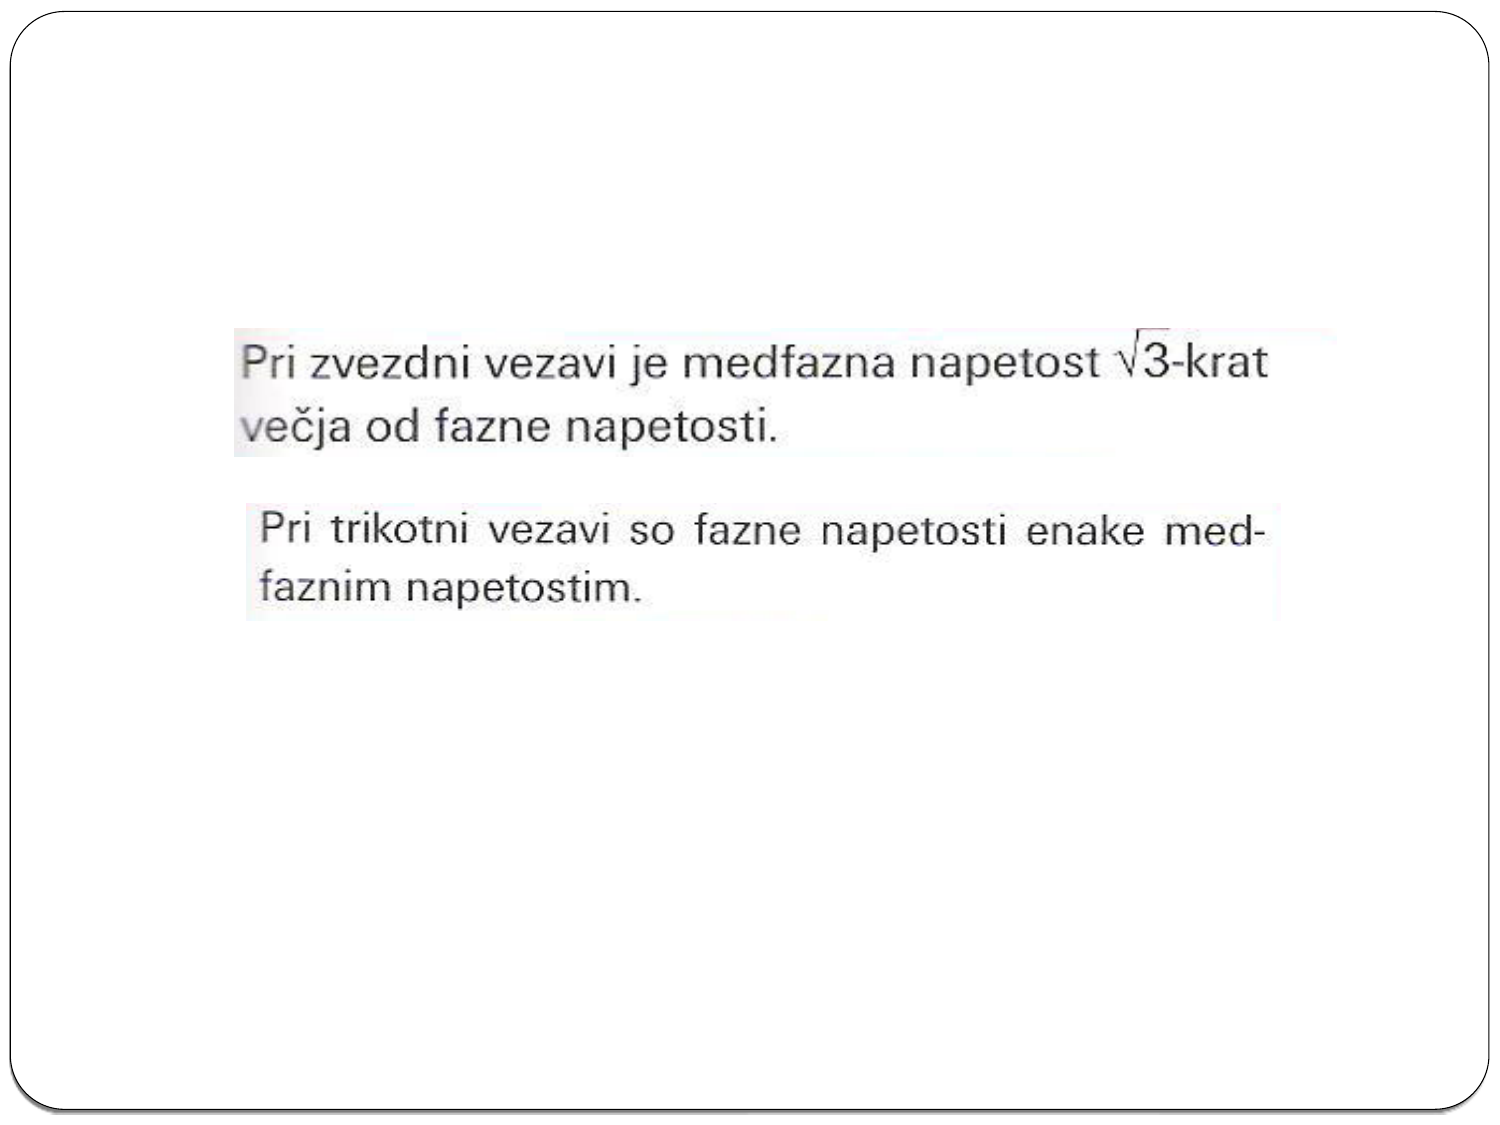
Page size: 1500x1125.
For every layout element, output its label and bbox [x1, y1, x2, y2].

picture [234, 328, 1337, 457]
picture [246, 503, 1281, 622]
